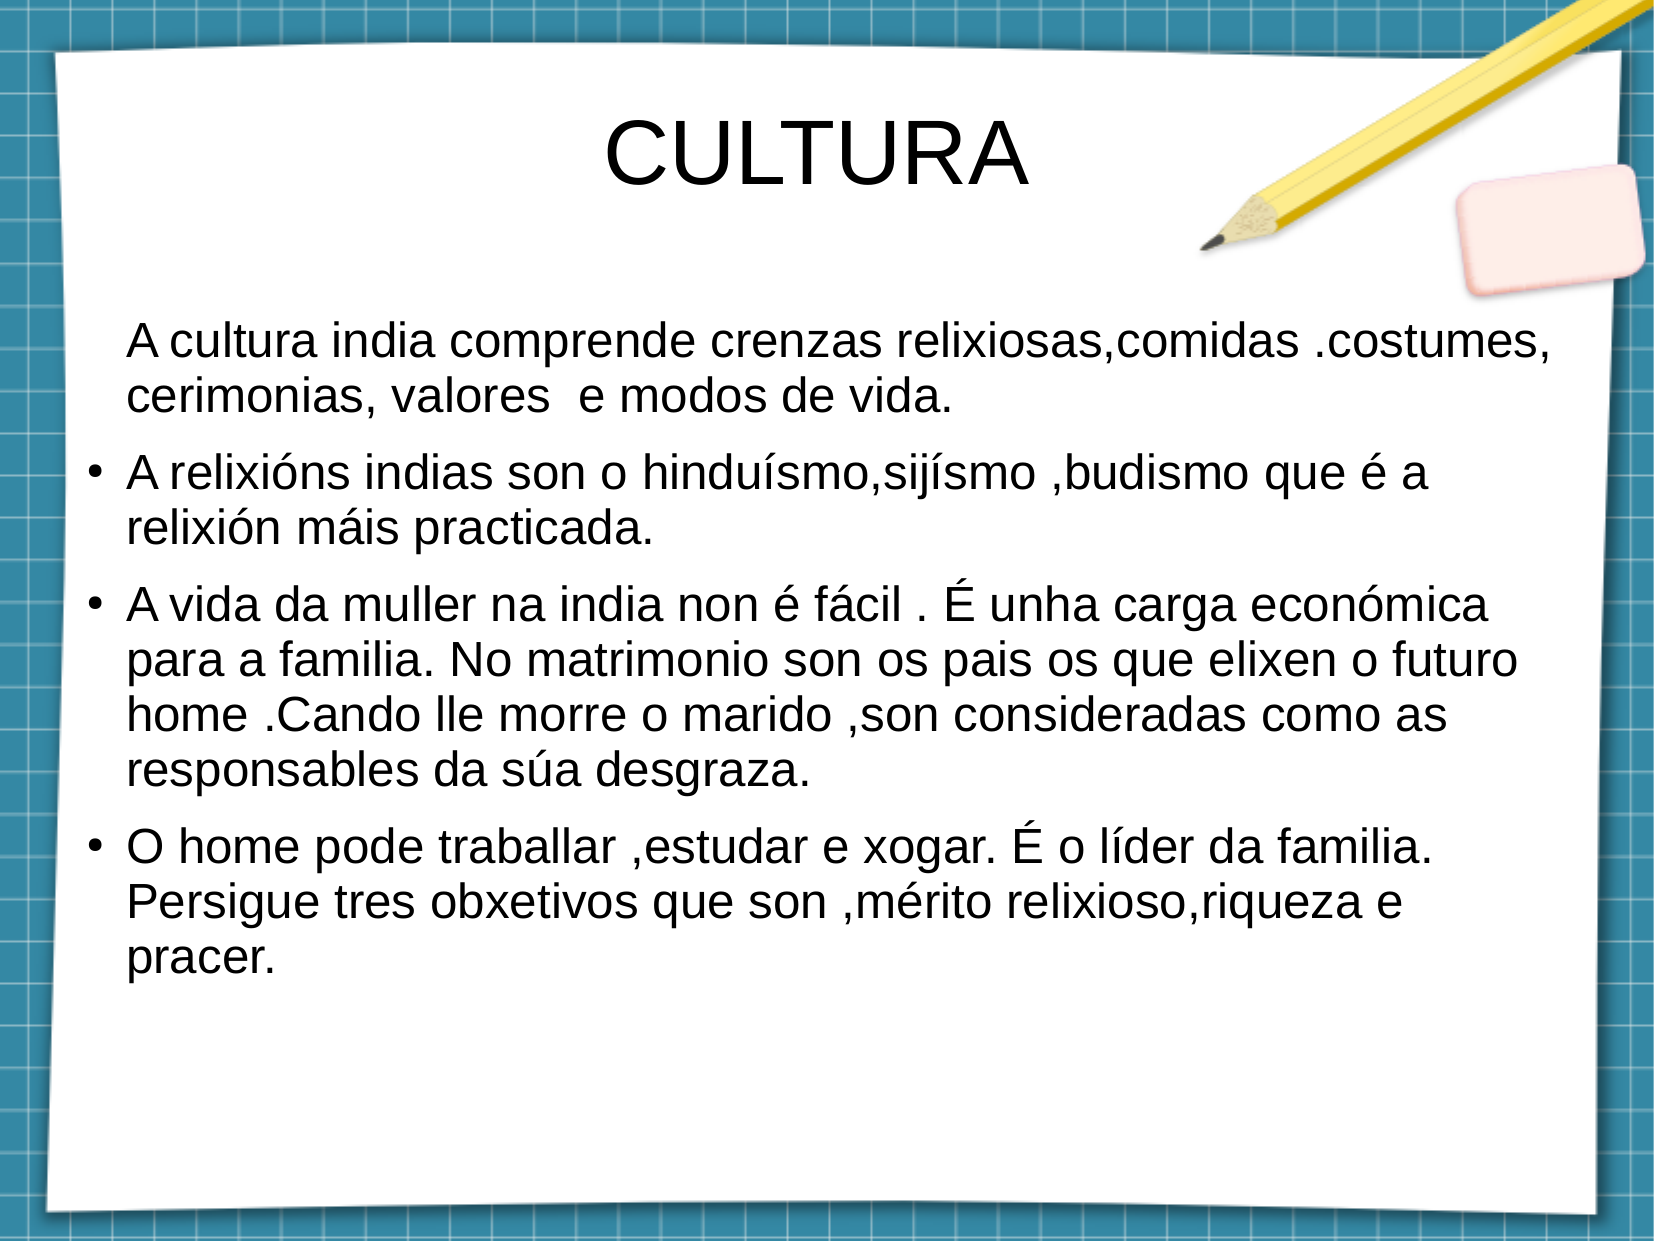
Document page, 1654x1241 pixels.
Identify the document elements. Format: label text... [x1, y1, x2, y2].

title CULTURA [82, 49, 1571, 257]
list A cultura india comprende crenzas relixiosas,comidas .costumes, cerimonias, valores e modos de vida. A relixións indias son o hinduísmo,sijísmo ,budismo que é a relixión máis practicada. A vida da muller na india non é fácil . É unha carga económica para a familia. No matrimonio son os pais os que elixen o futuro home .Cando lle morre o marido ,son consideradas como as responsables da súa desgraza. O home pode traballar ,estudar e xogar. É o líder da familia. Persigue tres obxetivos que son ,mérito relixioso,riqueza e pracer. [73, 312, 1562, 1033]
picture [0, 0, 1654, 1241]
